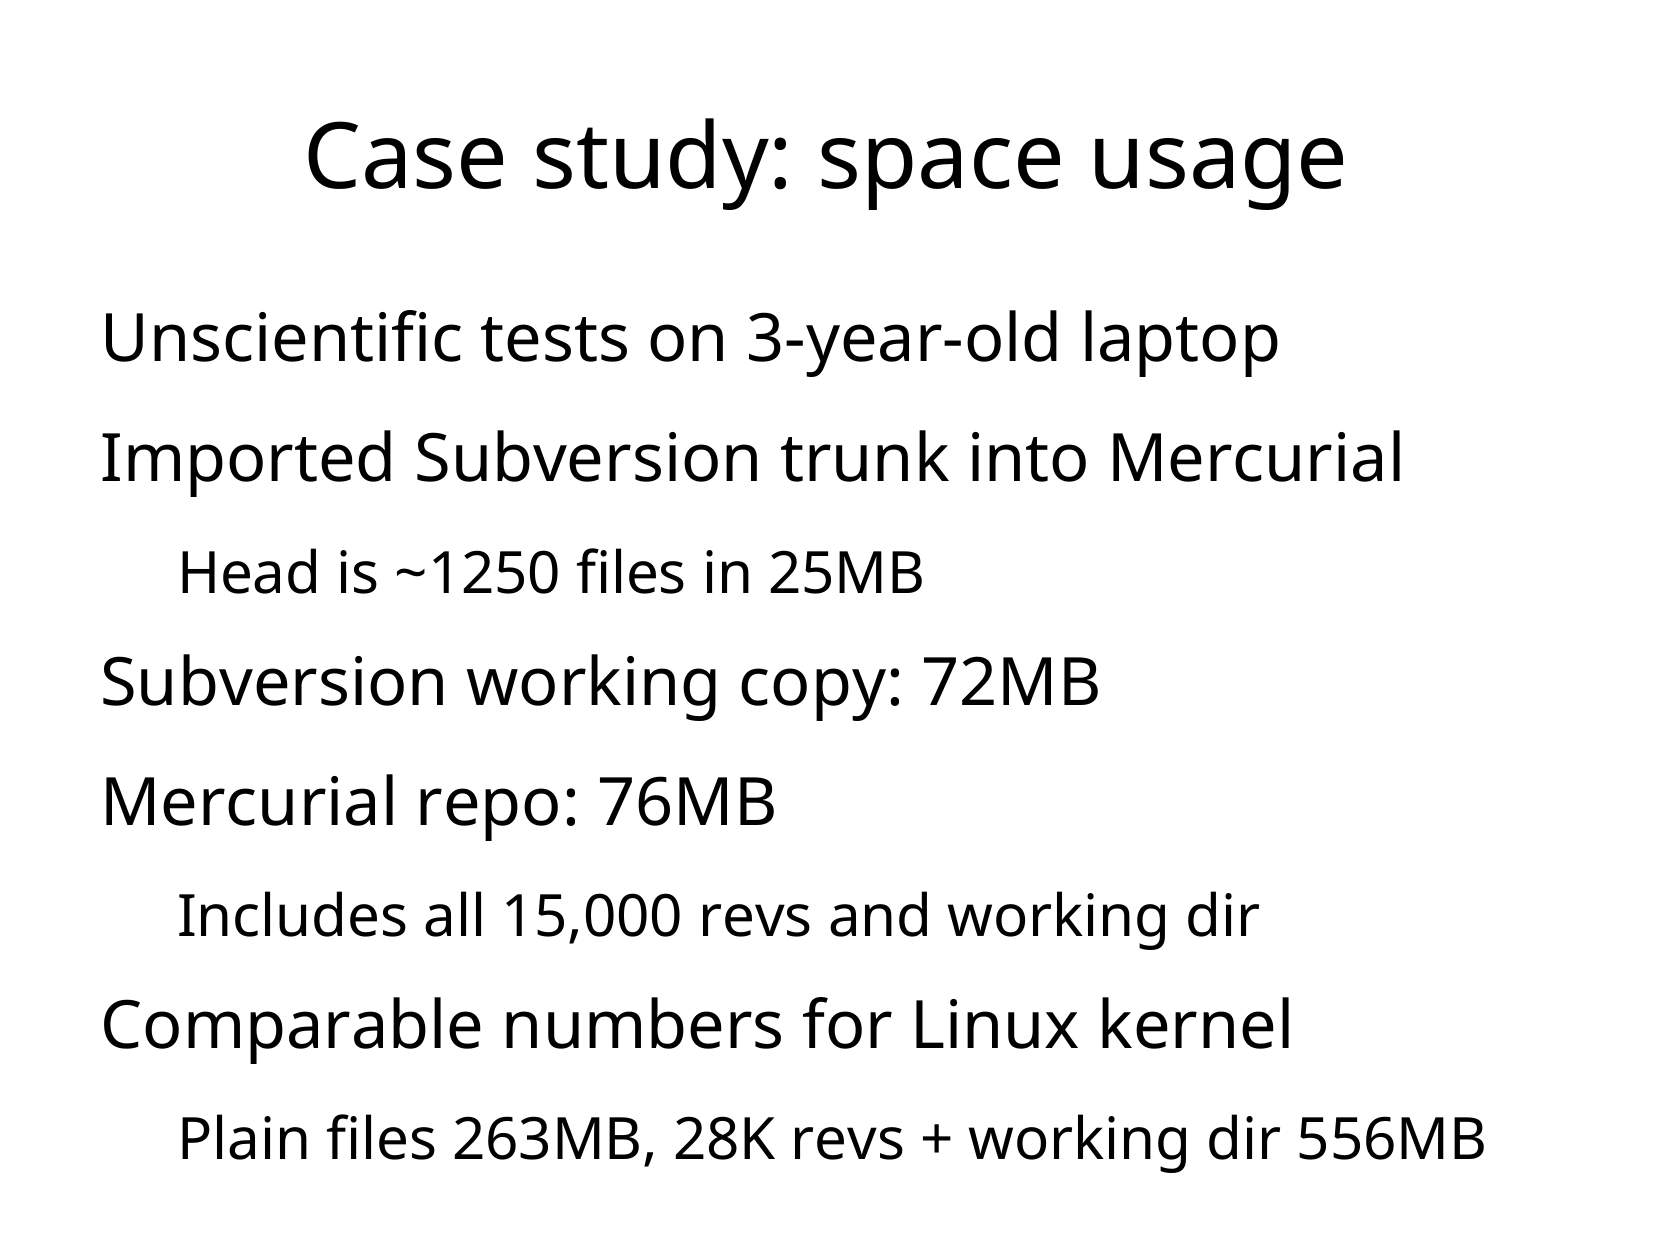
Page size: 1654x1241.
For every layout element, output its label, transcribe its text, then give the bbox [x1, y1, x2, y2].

list Unscientific tests on 3-year-old laptop Imported Subversion trunk into Mercurial Head is ~1250 files in 25MB Subversion working copy: 72MB Mercurial repo: 76MB Includes all 15,000 revs and working dir Comparable numbers for Linux kernel Plain files 263MB, 28K revs + working dir 556MB [82, 290, 1571, 1109]
title Case study: space usage [82, 49, 1571, 257]
